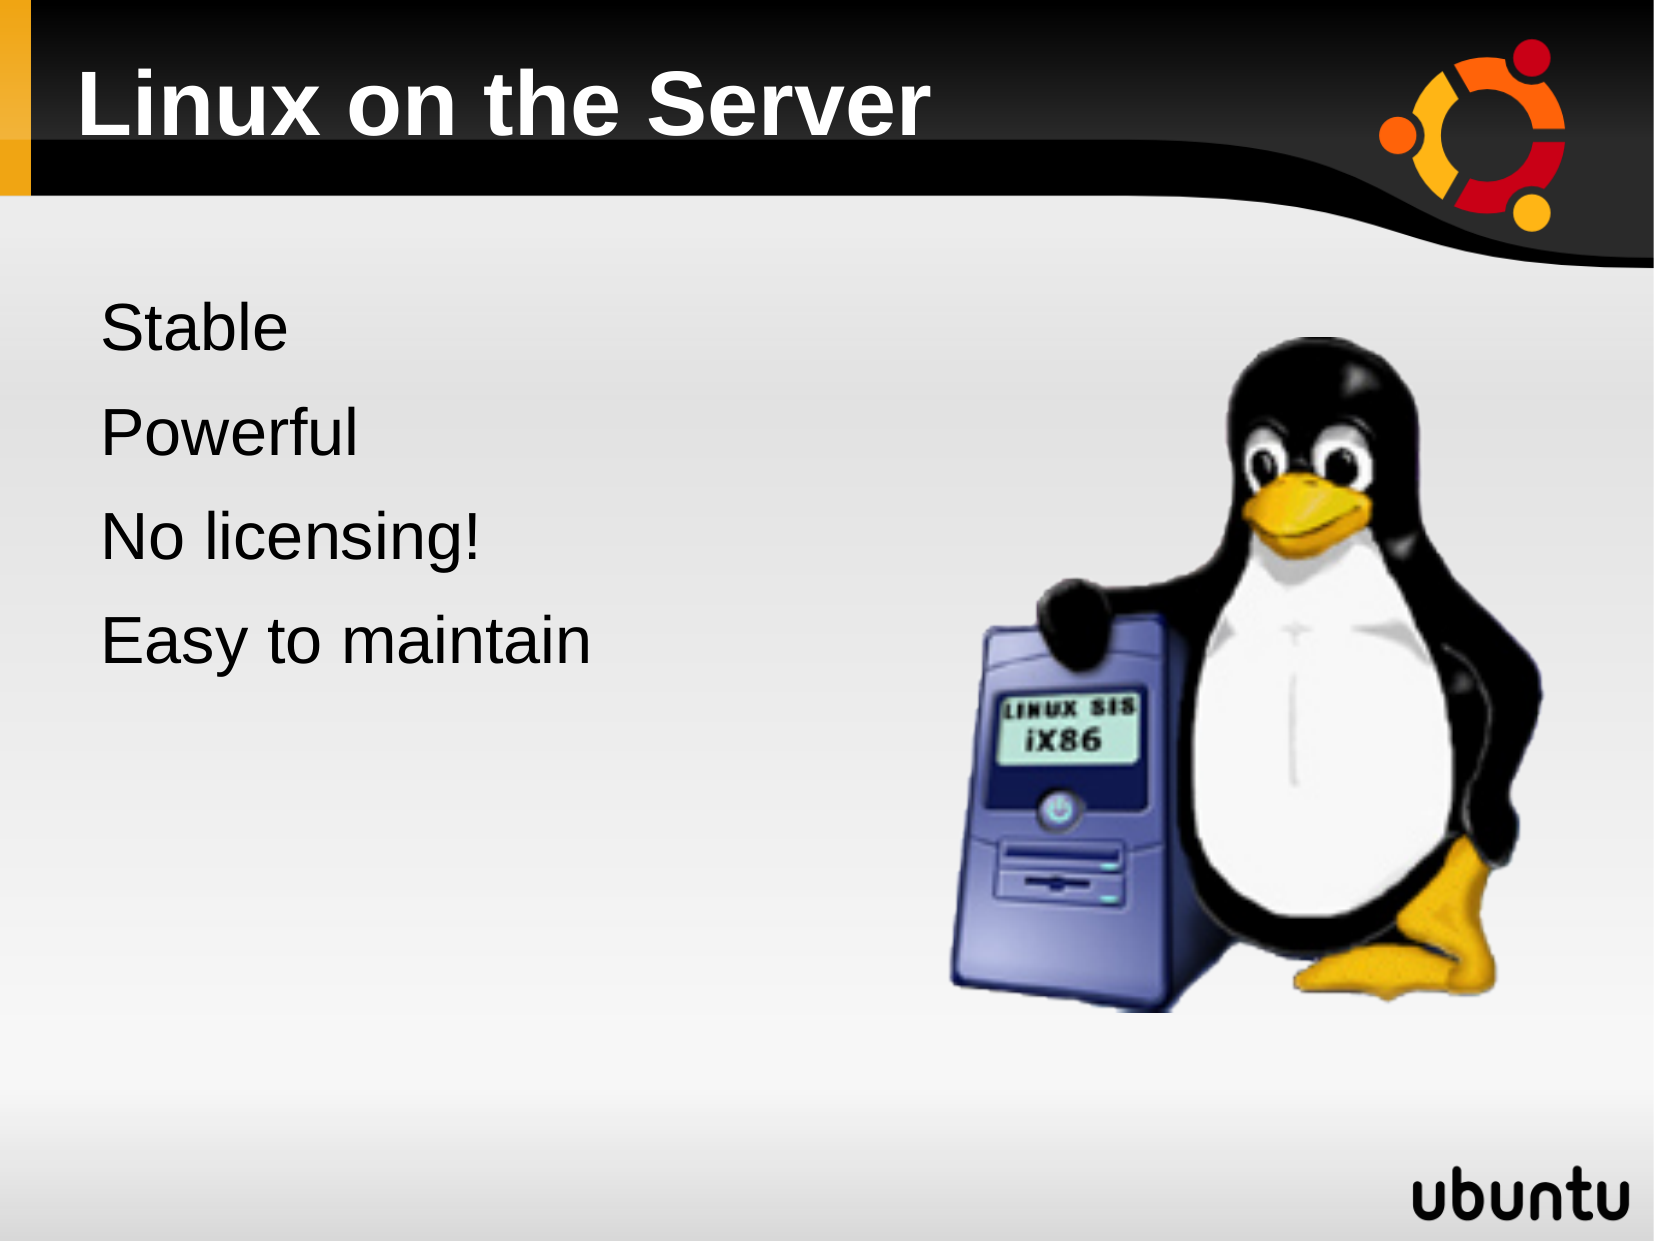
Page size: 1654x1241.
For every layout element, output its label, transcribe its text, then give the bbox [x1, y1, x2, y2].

list Stable Powerful No licensing! Easy to maintain [82, 290, 809, 1109]
picture [0, 0, 1654, 1241]
title Linux on the Server [76, 0, 1565, 208]
